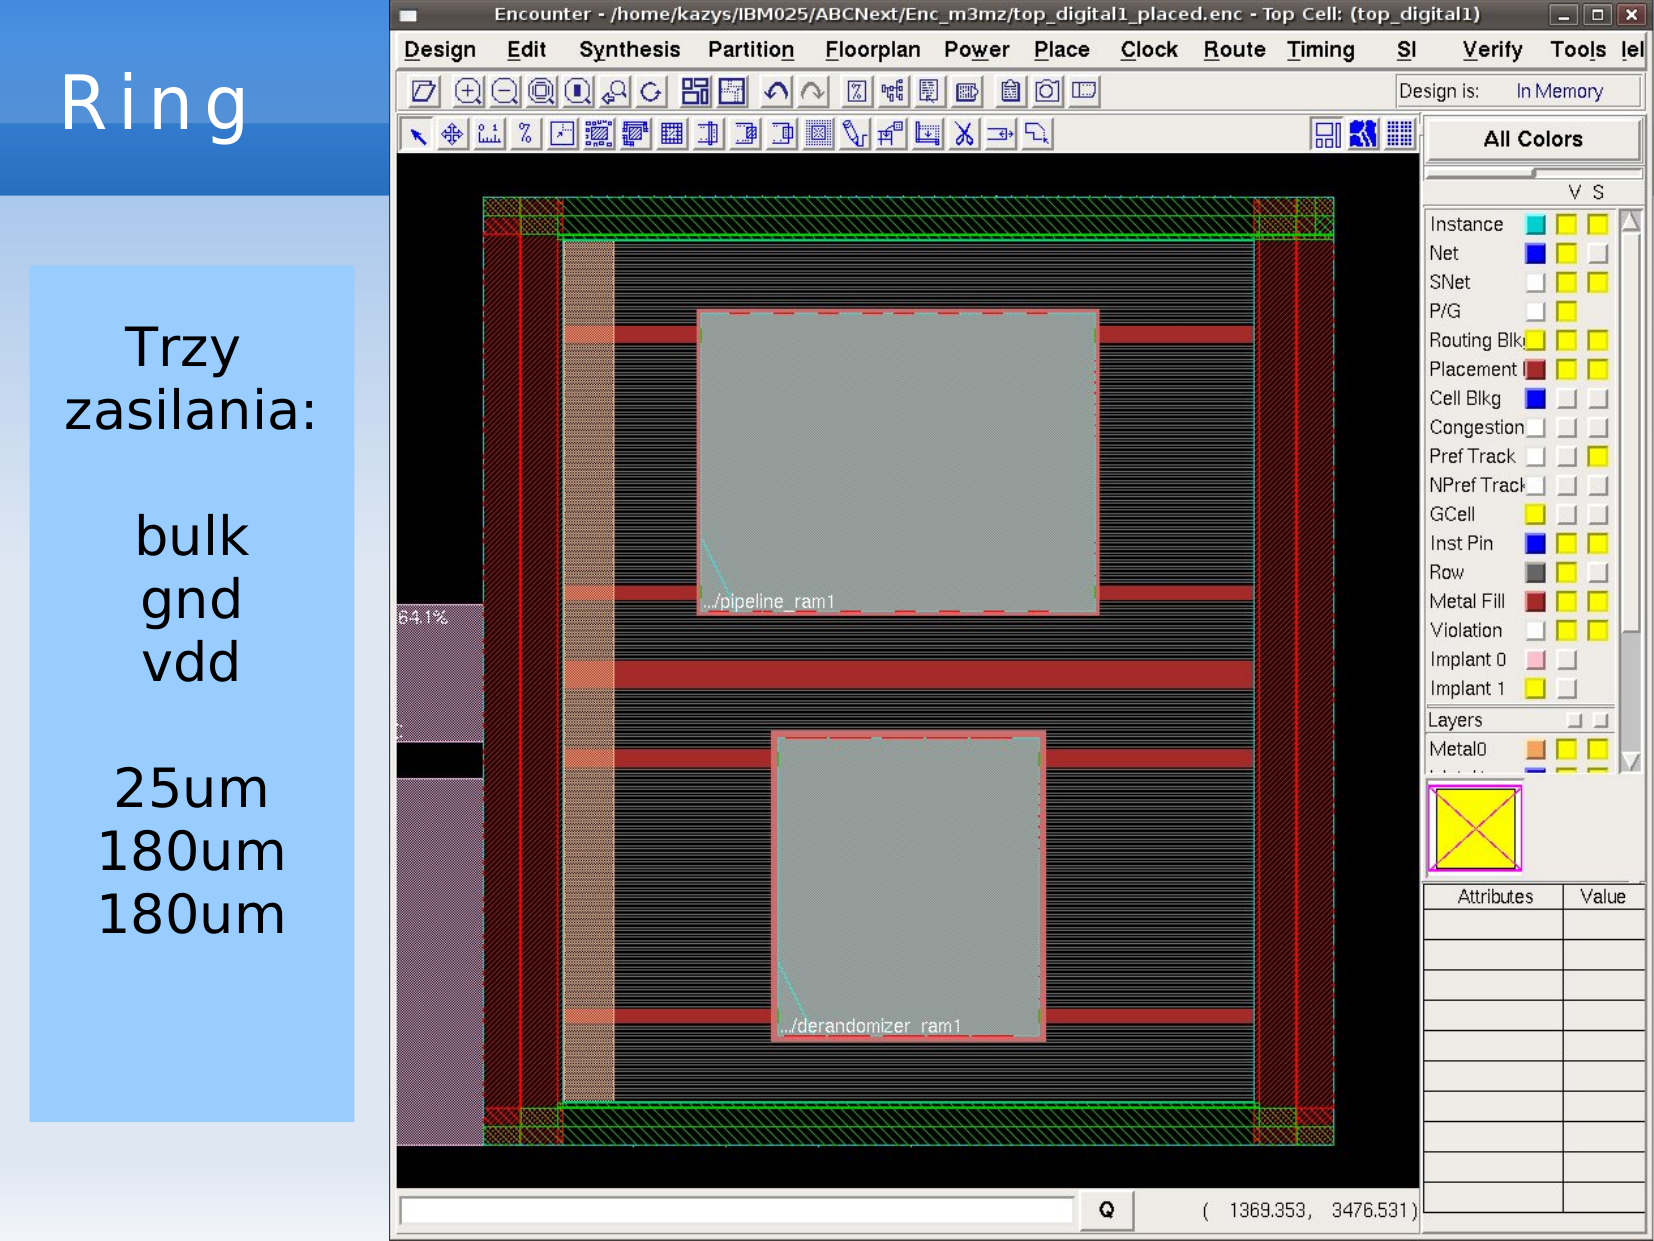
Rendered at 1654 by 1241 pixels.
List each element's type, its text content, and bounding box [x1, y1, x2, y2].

picture [0, 0, 1654, 1241]
text_box Trzy zasilania: bulk gnd vdd 25um 180um 180um [29, 265, 355, 1123]
title Ring [59, 29, 389, 178]
